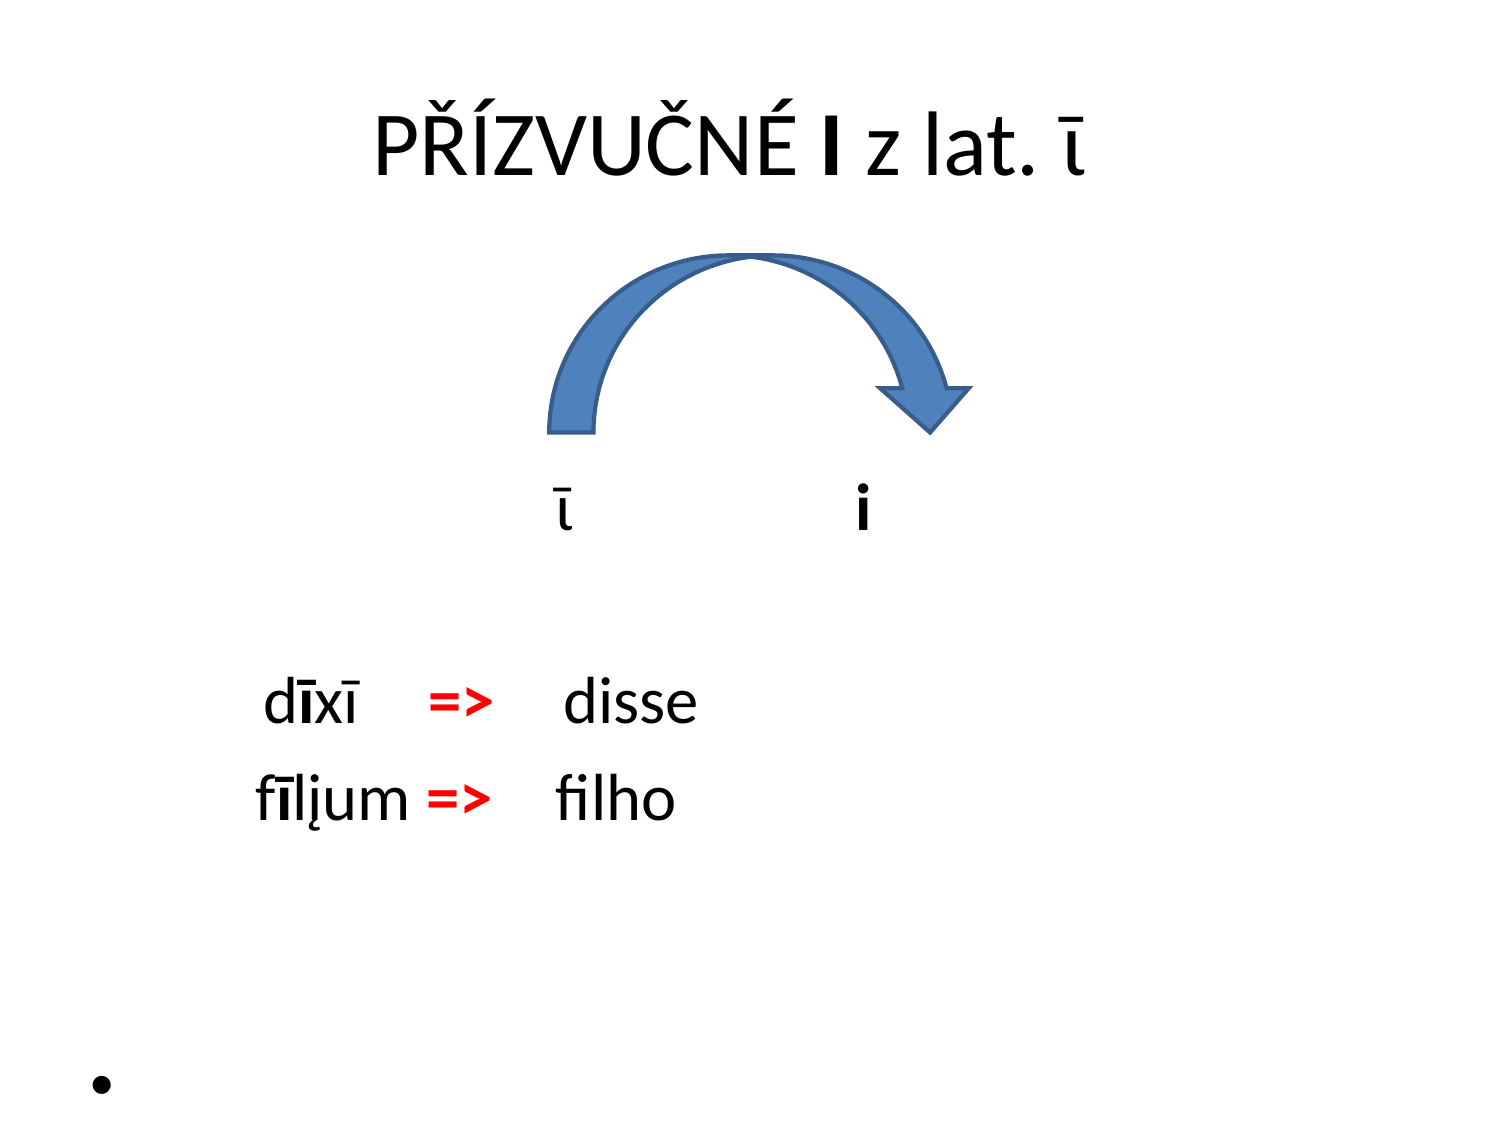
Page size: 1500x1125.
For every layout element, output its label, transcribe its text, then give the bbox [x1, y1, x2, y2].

text_box [549, 255, 969, 433]
title PŘÍZVUČNÉ I z lat. ῑ [75, 45, 1426, 233]
list ῑ i dīxī => disse fīlįum => filho [75, 262, 1426, 1005]
